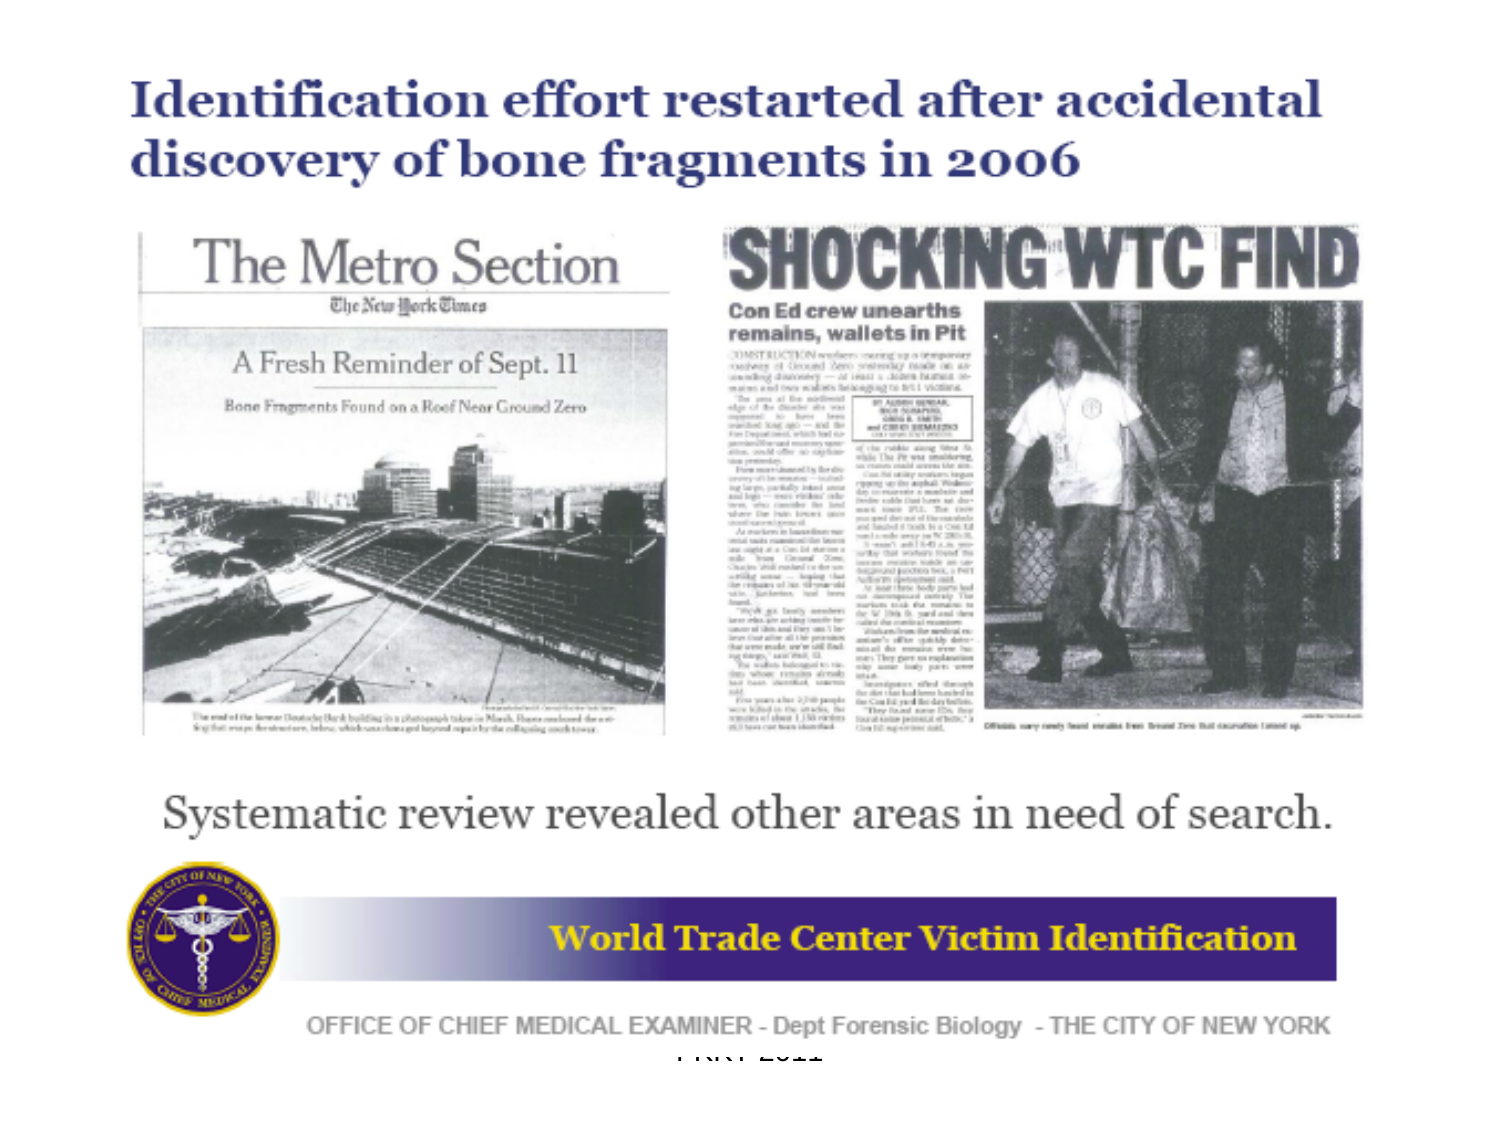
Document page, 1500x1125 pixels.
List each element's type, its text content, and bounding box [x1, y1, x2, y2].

text_box FKKT 2011 [512, 1057, 988, 1103]
picture [50, 50, 1426, 1057]
